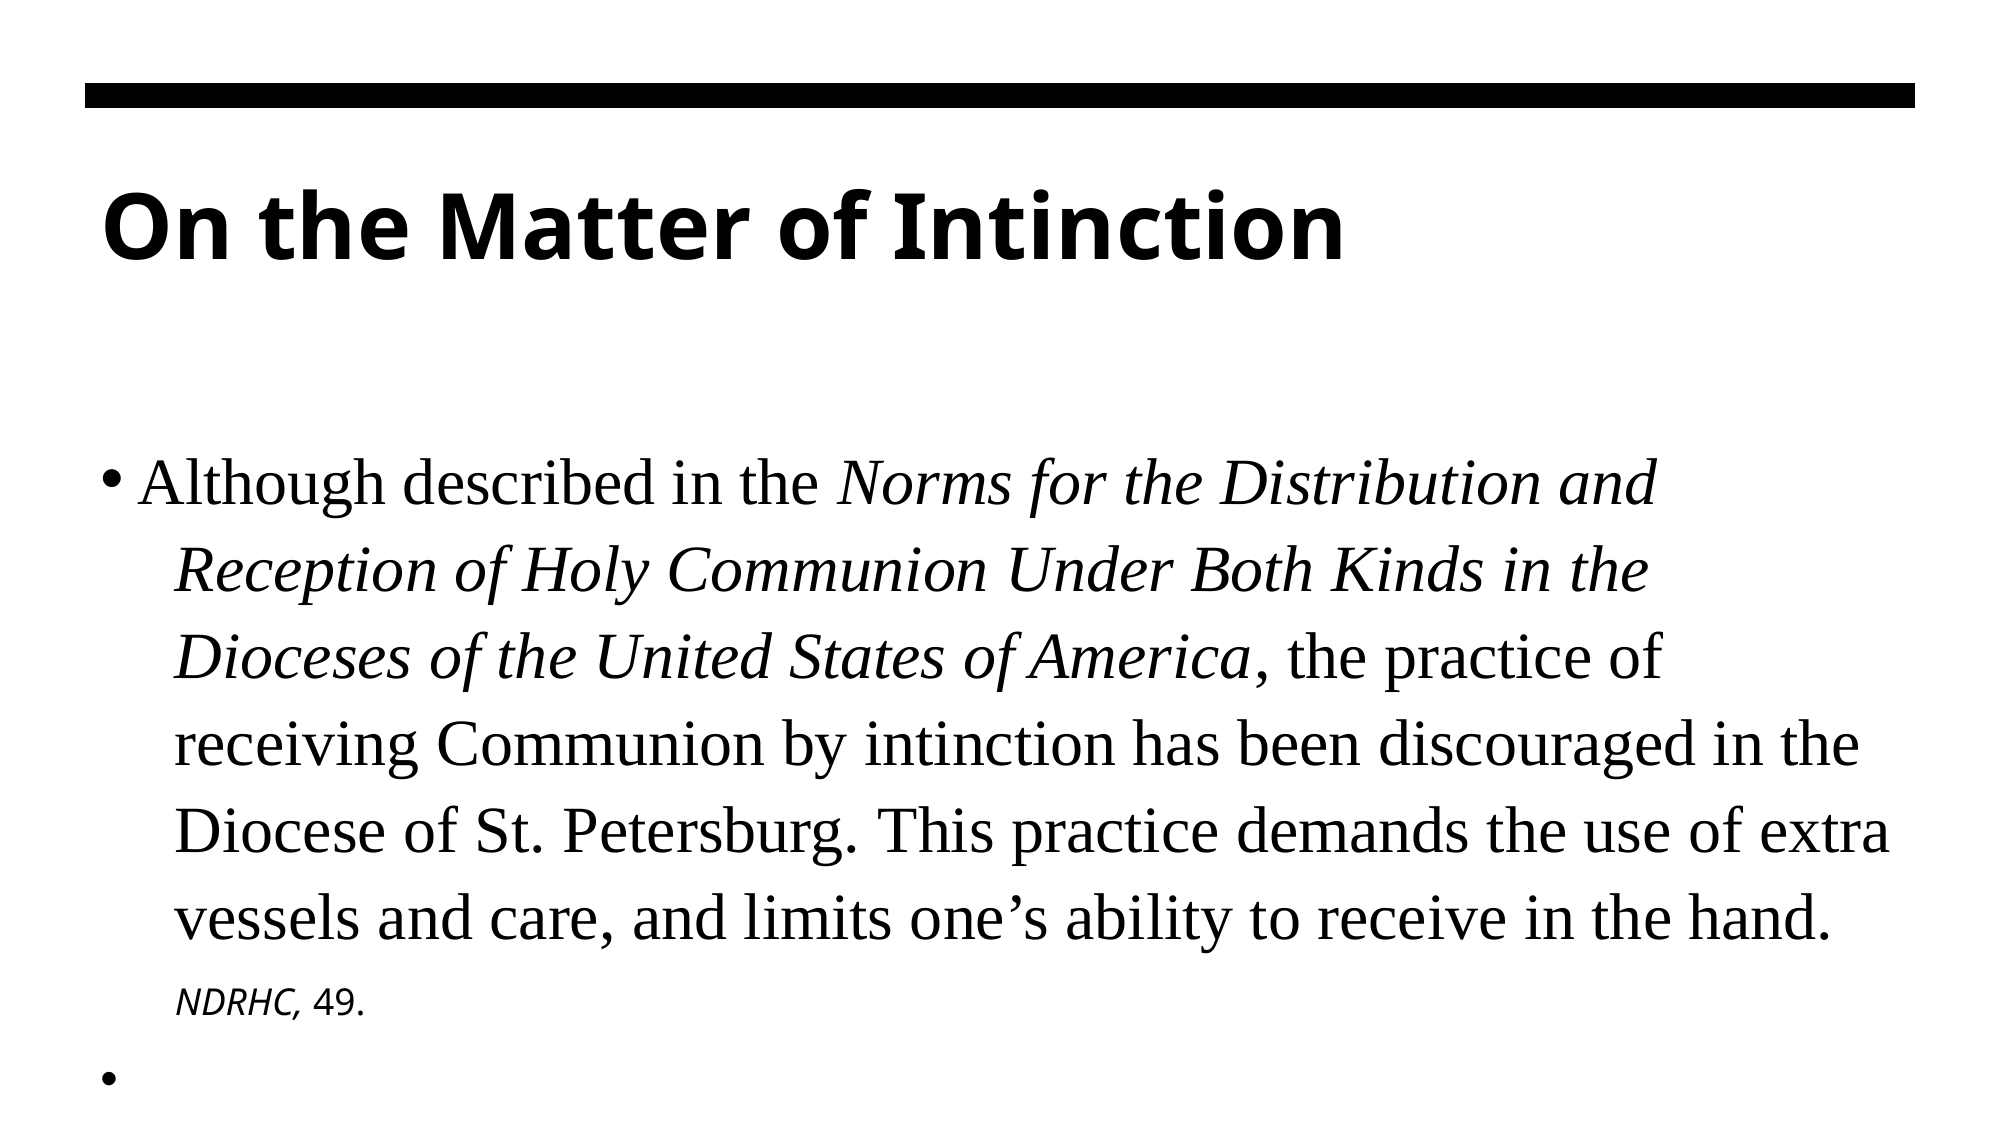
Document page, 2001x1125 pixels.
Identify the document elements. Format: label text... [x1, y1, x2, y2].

list Although described in the Norms for the Distribution and Reception of Holy Communion Under Both Kinds in the Dioceses of the United States of America, the practice of receiving Communion by intinction has been discouraged in the Diocese of St. Petersburg. This practice demands the use of extra vessels and care, and limits one’s ability to receive in the hand. NDRHC, 49. [85, 423, 1916, 1042]
title On the Matter of Intinction [85, 160, 1916, 401]
